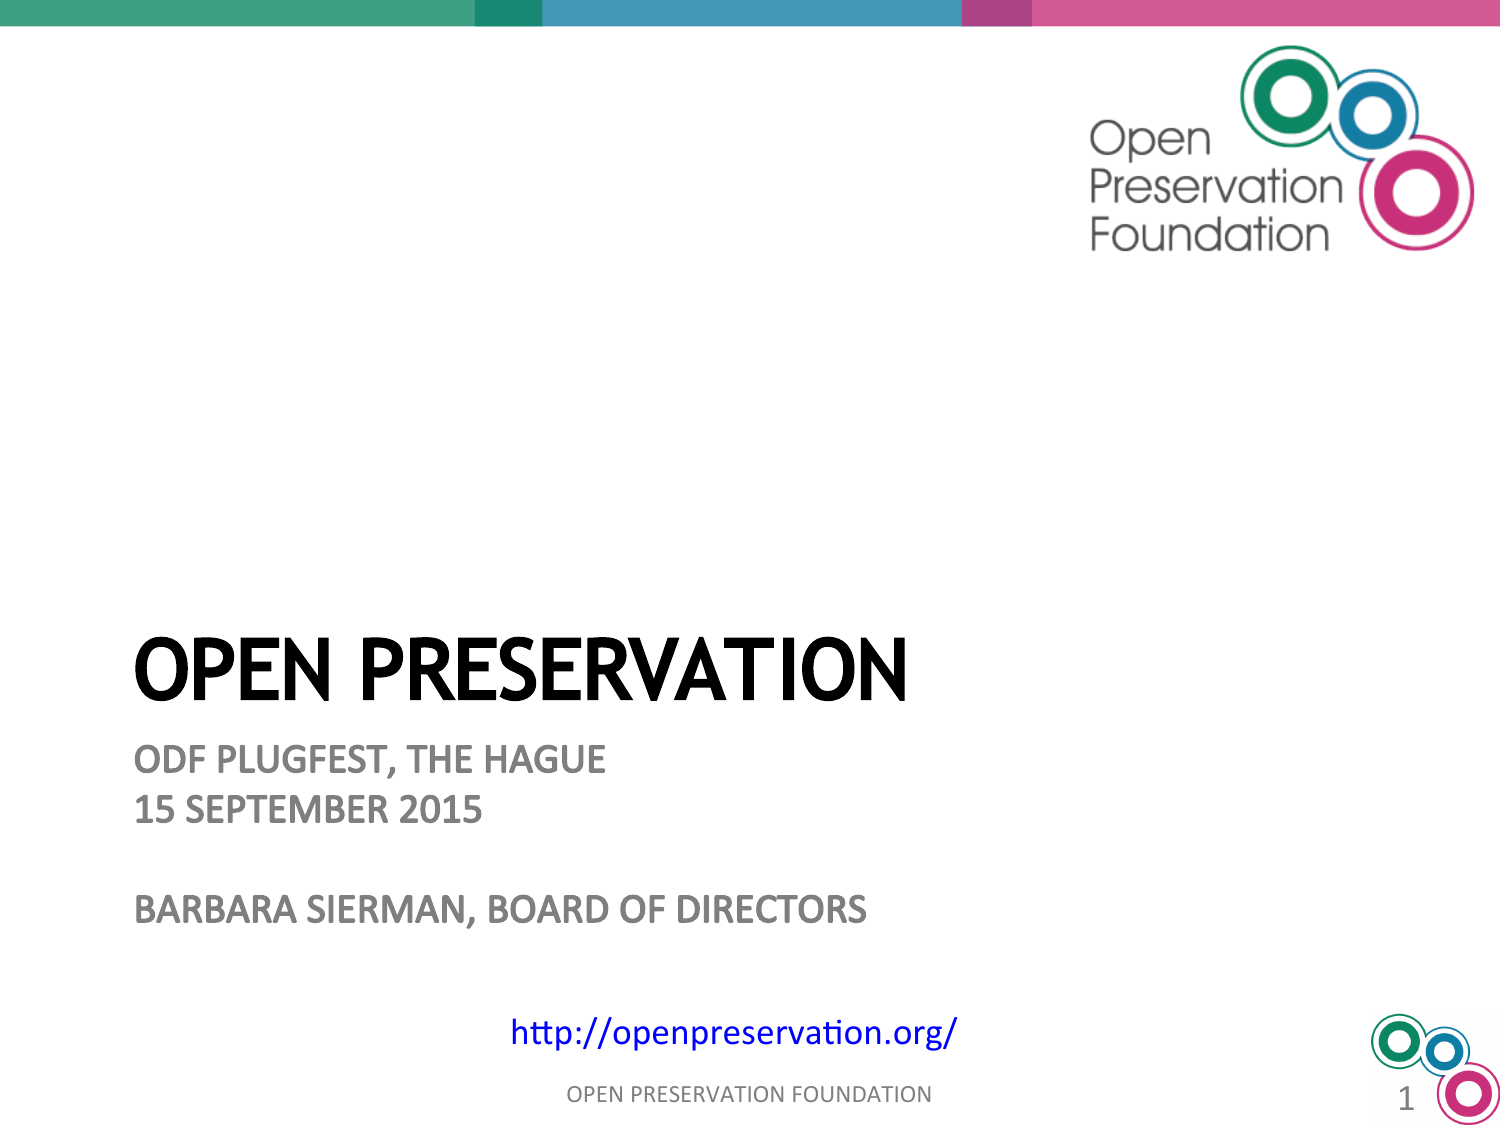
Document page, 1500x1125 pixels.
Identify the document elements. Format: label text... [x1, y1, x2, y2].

text_box http://openpreservation.org/ [112, 999, 1365, 1061]
title ODF PLUGFEST, THE HAGUE 15 SEPTEMBER 2015 BARBARA SIERMAN, BOARD OF DIRECTORS [118, 723, 1394, 947]
picture [1063, 18, 1500, 279]
list OPEN PRESERVATION [118, 476, 1394, 723]
picture [1371, 1013, 1500, 1125]
